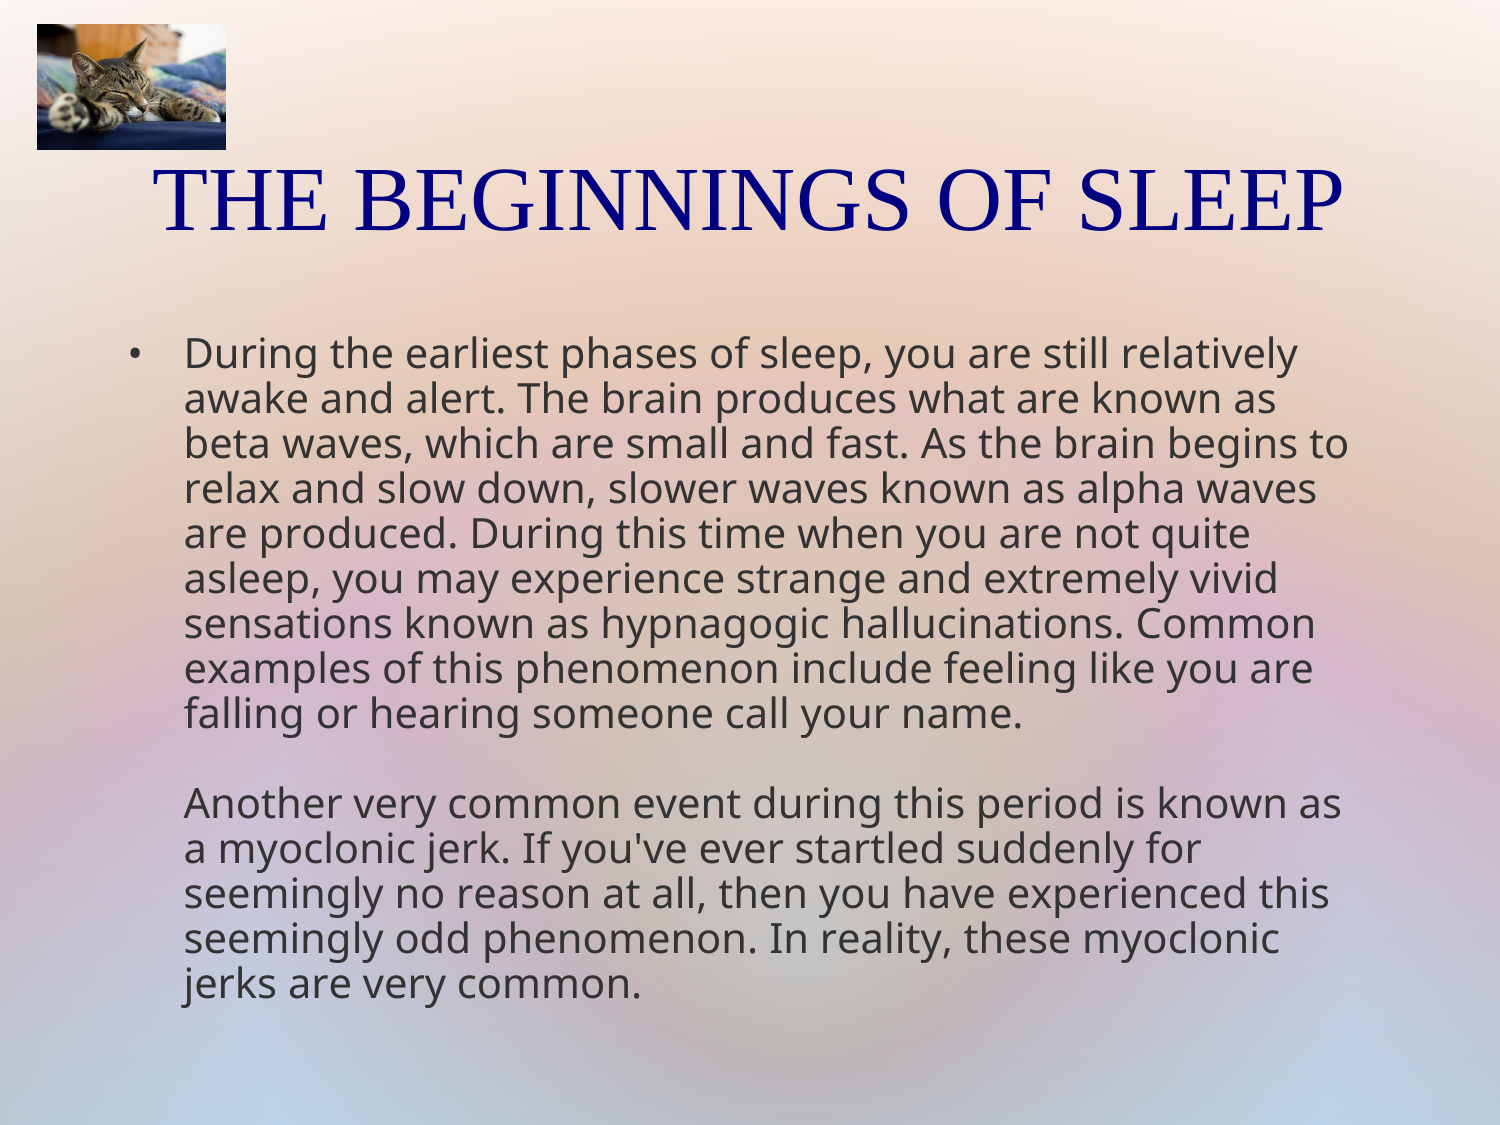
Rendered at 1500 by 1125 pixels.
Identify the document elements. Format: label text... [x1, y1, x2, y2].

list During the earliest phases of sleep, you are still relatively awake and alert. The brain produces what are known as beta waves, which are small and fast. As the brain begins to relax and slow down, slower waves known as alpha waves are produced. During this time when you are not quite asleep, you may experience strange and extremely vivid sensations known as hypnagogic hallucinations. Common examples of this phenomenon include feeling like you are falling or hearing someone call your name. Another very common event during this period is known as a myoclonic jerk. If you've ever startled suddenly for seemingly no reason at all, then you have experienced this seemingly odd phenomenon. In reality, these myoclonic jerks are very common. [112, 324, 1388, 1061]
picture [0, 0, 1500, 1125]
title THE BEGINNINGS OF SLEEP [112, 99, 1388, 288]
